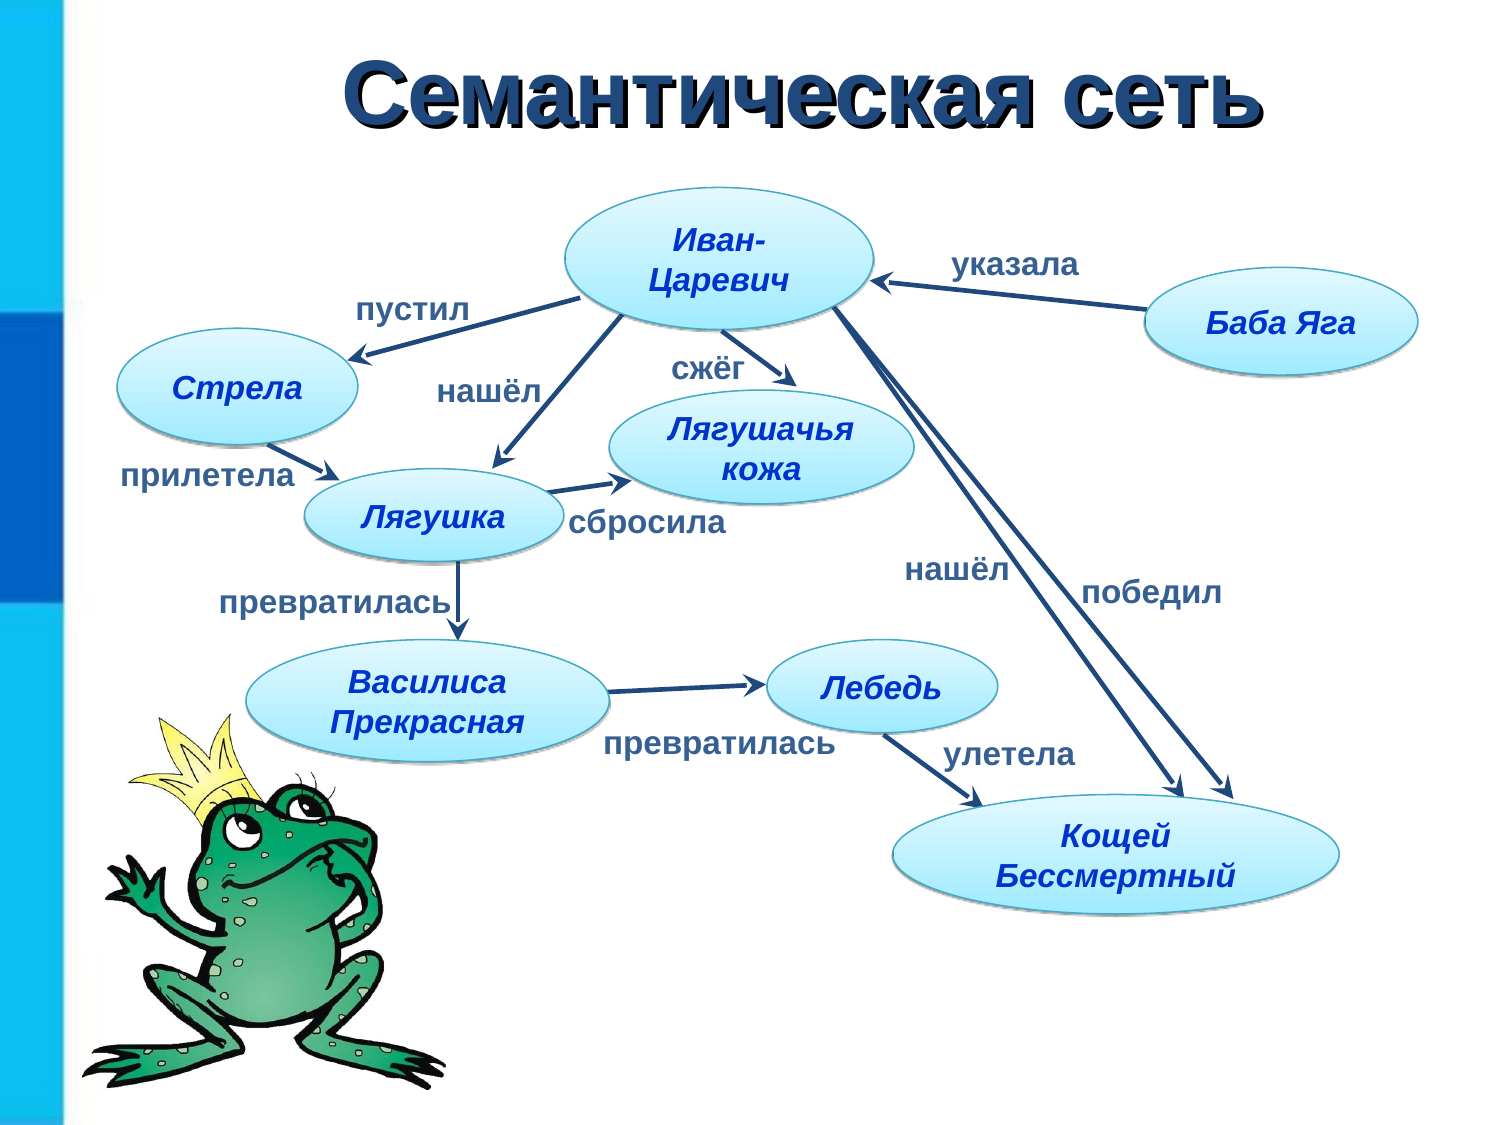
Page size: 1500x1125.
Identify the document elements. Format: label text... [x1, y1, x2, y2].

text_box улетела [928, 724, 1126, 797]
text_box победил [1066, 562, 1250, 635]
text_box Кощей Бессмертный [892, 794, 1340, 914]
text_box Иван-Царевич [564, 187, 874, 330]
text_box прилетела [105, 445, 320, 518]
text_box Стрела [117, 328, 358, 445]
text_box Василиса Прекрасная [245, 643, 610, 762]
text_box указала [936, 234, 1134, 307]
text_box Лягушачья кожа [609, 391, 915, 504]
text_box Лебедь [766, 639, 998, 733]
text_box превратилась [203, 572, 493, 645]
text_box нашёл [421, 361, 575, 434]
text_box превратилась [588, 713, 900, 786]
text_box Лягушка [304, 468, 553, 562]
text_box сбросила [553, 492, 751, 565]
text_box сжёг [656, 338, 790, 397]
text_box Баба Яга [1144, 267, 1418, 376]
text_box нашёл [889, 539, 1043, 612]
text_box пустил [340, 279, 504, 352]
title Семантическая сеть [206, 0, 1400, 176]
picture [0, 0, 1500, 1125]
